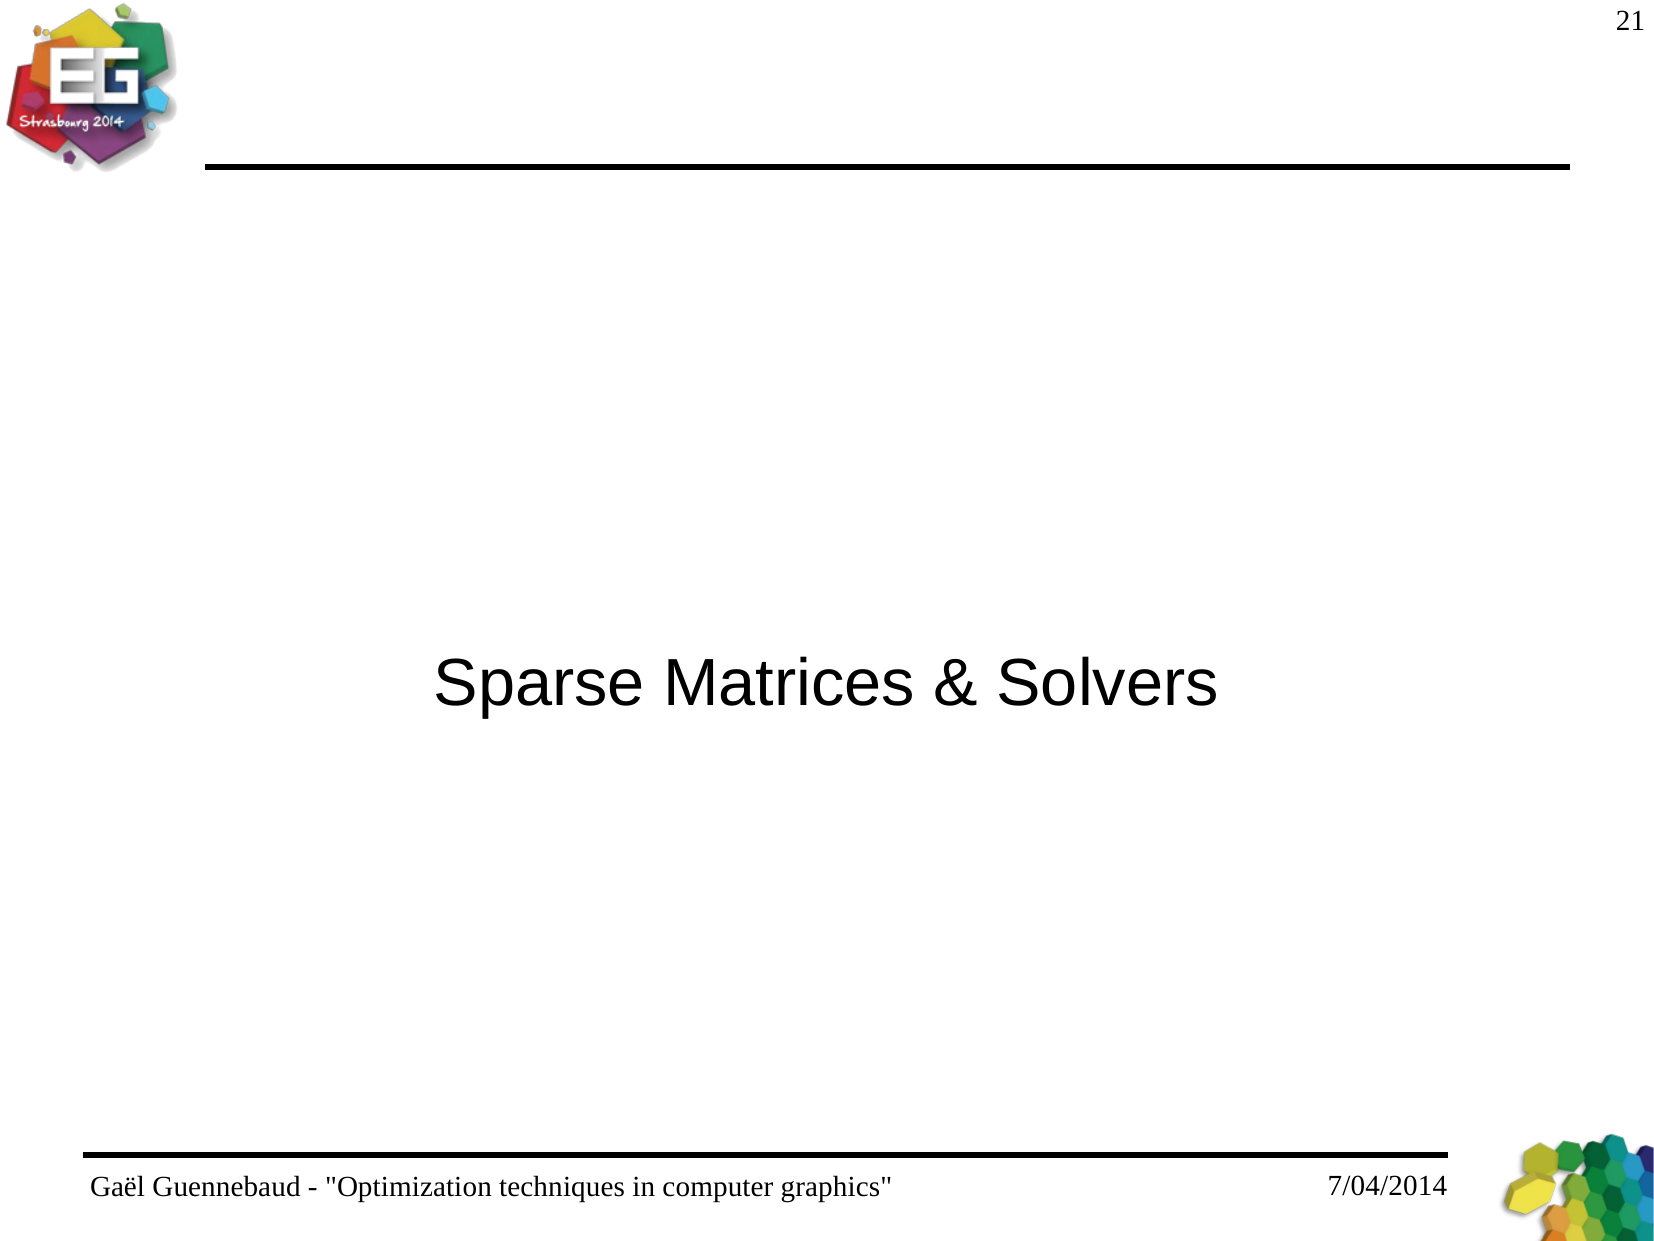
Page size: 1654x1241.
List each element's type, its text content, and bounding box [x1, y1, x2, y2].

picture [0, 0, 180, 180]
picture [1499, 1128, 1654, 1241]
subtitle Sparse Matrices & Solvers [82, 240, 1571, 1126]
